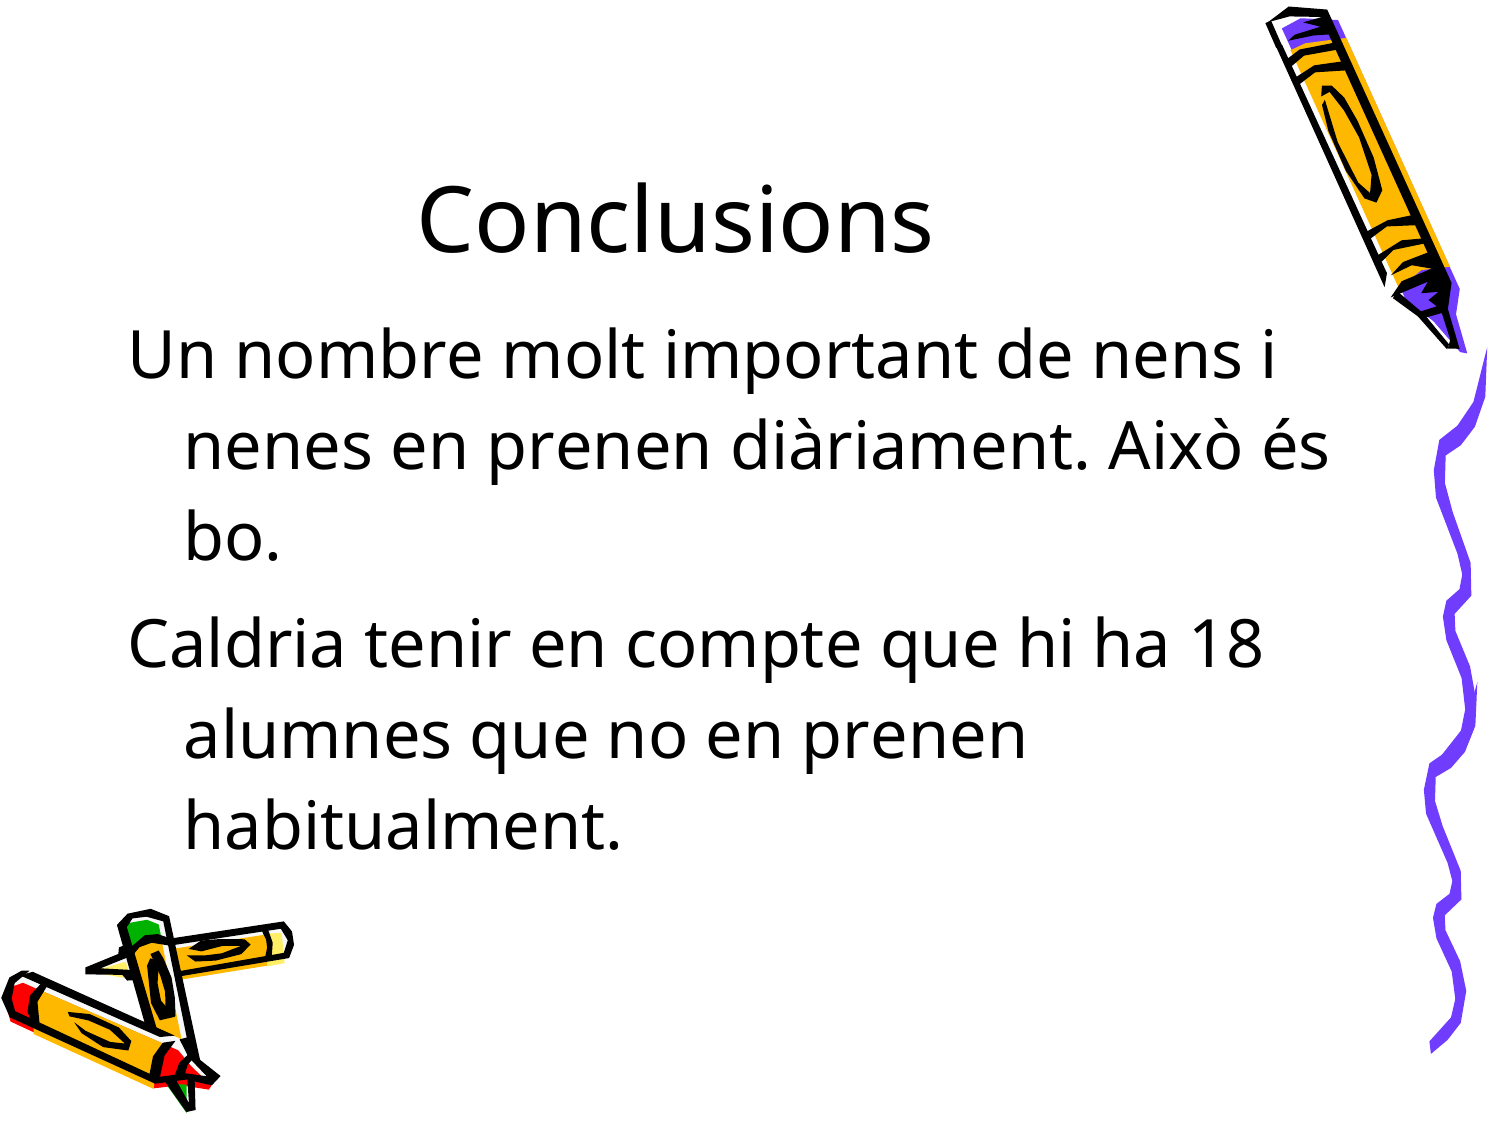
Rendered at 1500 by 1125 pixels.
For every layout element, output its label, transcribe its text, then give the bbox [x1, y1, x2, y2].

title Conclusions [112, 24, 1240, 288]
list Un nombre molt important de nens i nenes en prenen diàriament. Això és bo. Caldria tenir en compte que hi ha 18 alumnes que no en prenen habitualment. [112, 299, 1375, 901]
